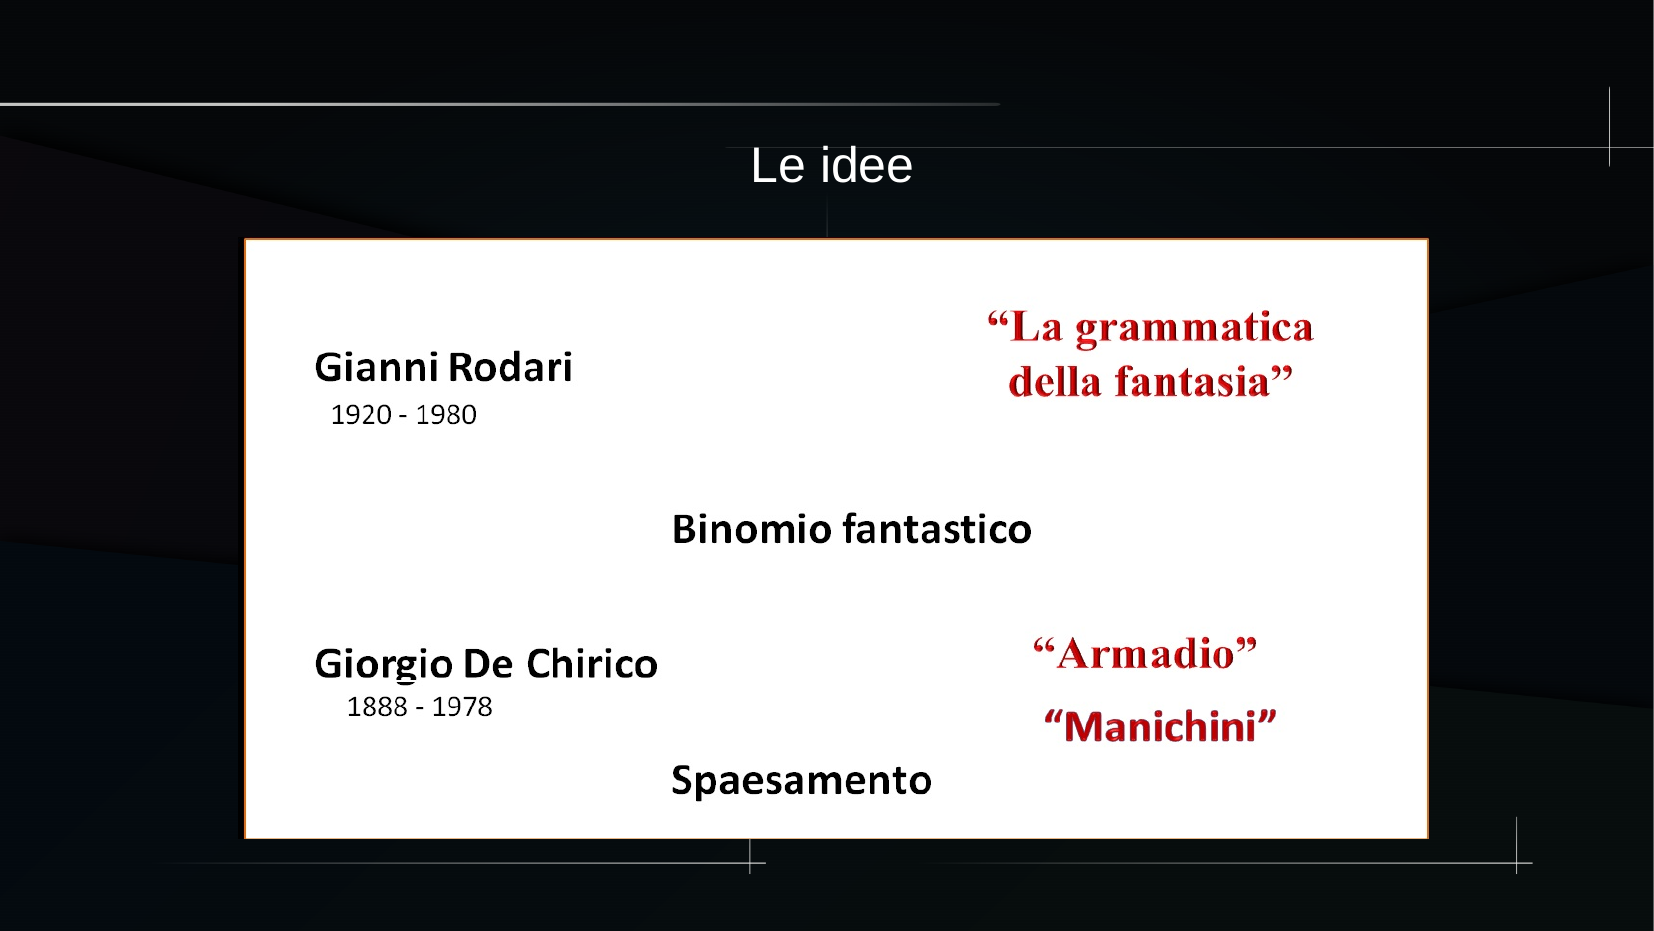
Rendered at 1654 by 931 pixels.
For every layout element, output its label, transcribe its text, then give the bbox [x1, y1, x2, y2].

picture [0, 0, 1654, 931]
text_box Le idee [248, 129, 1418, 201]
